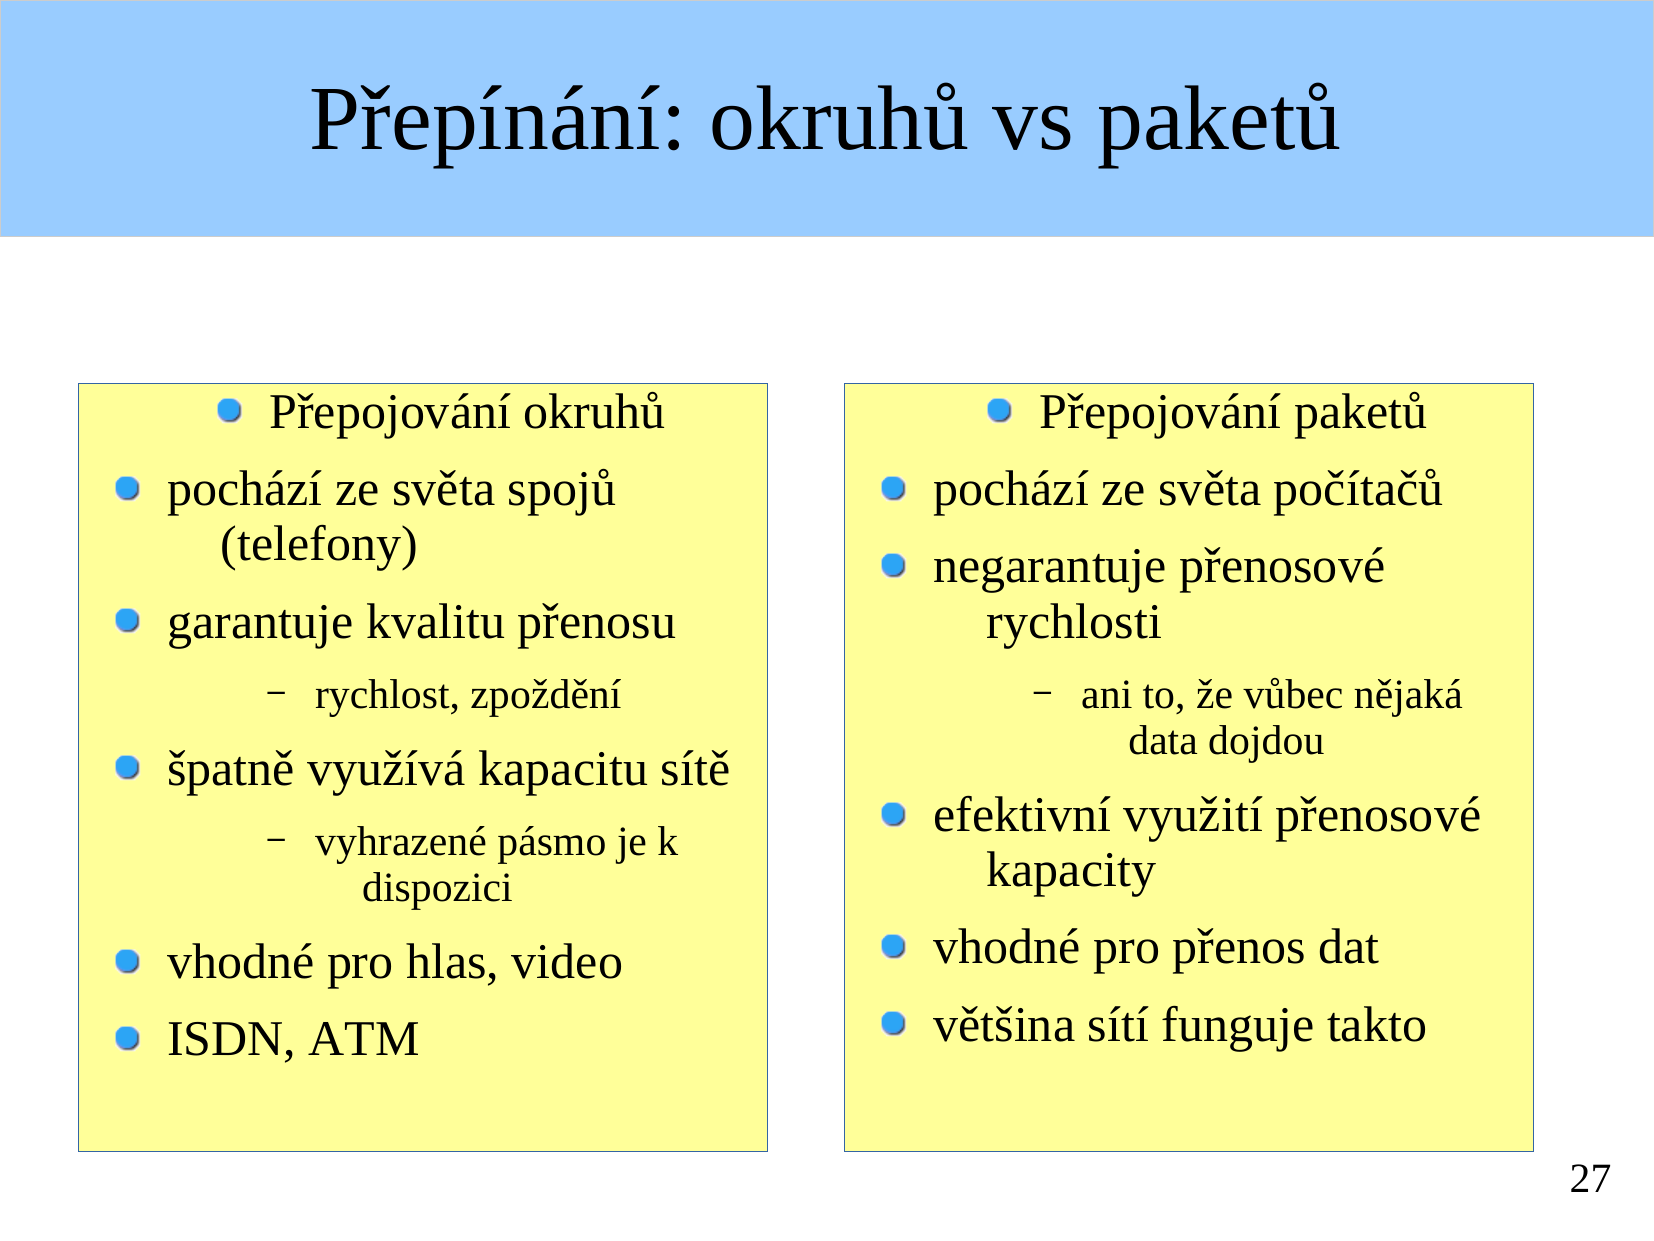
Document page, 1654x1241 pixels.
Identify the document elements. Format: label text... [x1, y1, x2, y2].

list Přepojování okruhů pochází ze světa spojů (telefony) garantuje kvalitu přenosu rychlost, zpoždění špatně využívá kapacitu sítě vyhrazené pásmo je k dispozici vhodné pro hlas, video ISDN, ATM [78, 383, 768, 1152]
list Přepojování paketů pochází ze světa počítačů negarantuje přenosové rychlosti ani to, že vůbec nějaká data dojdou efektivní využití přenosové kapacity vhodné pro přenos dat většina sítí funguje takto [844, 383, 1534, 1152]
title Přepínání: okruhů vs paketů [0, 0, 1654, 237]
